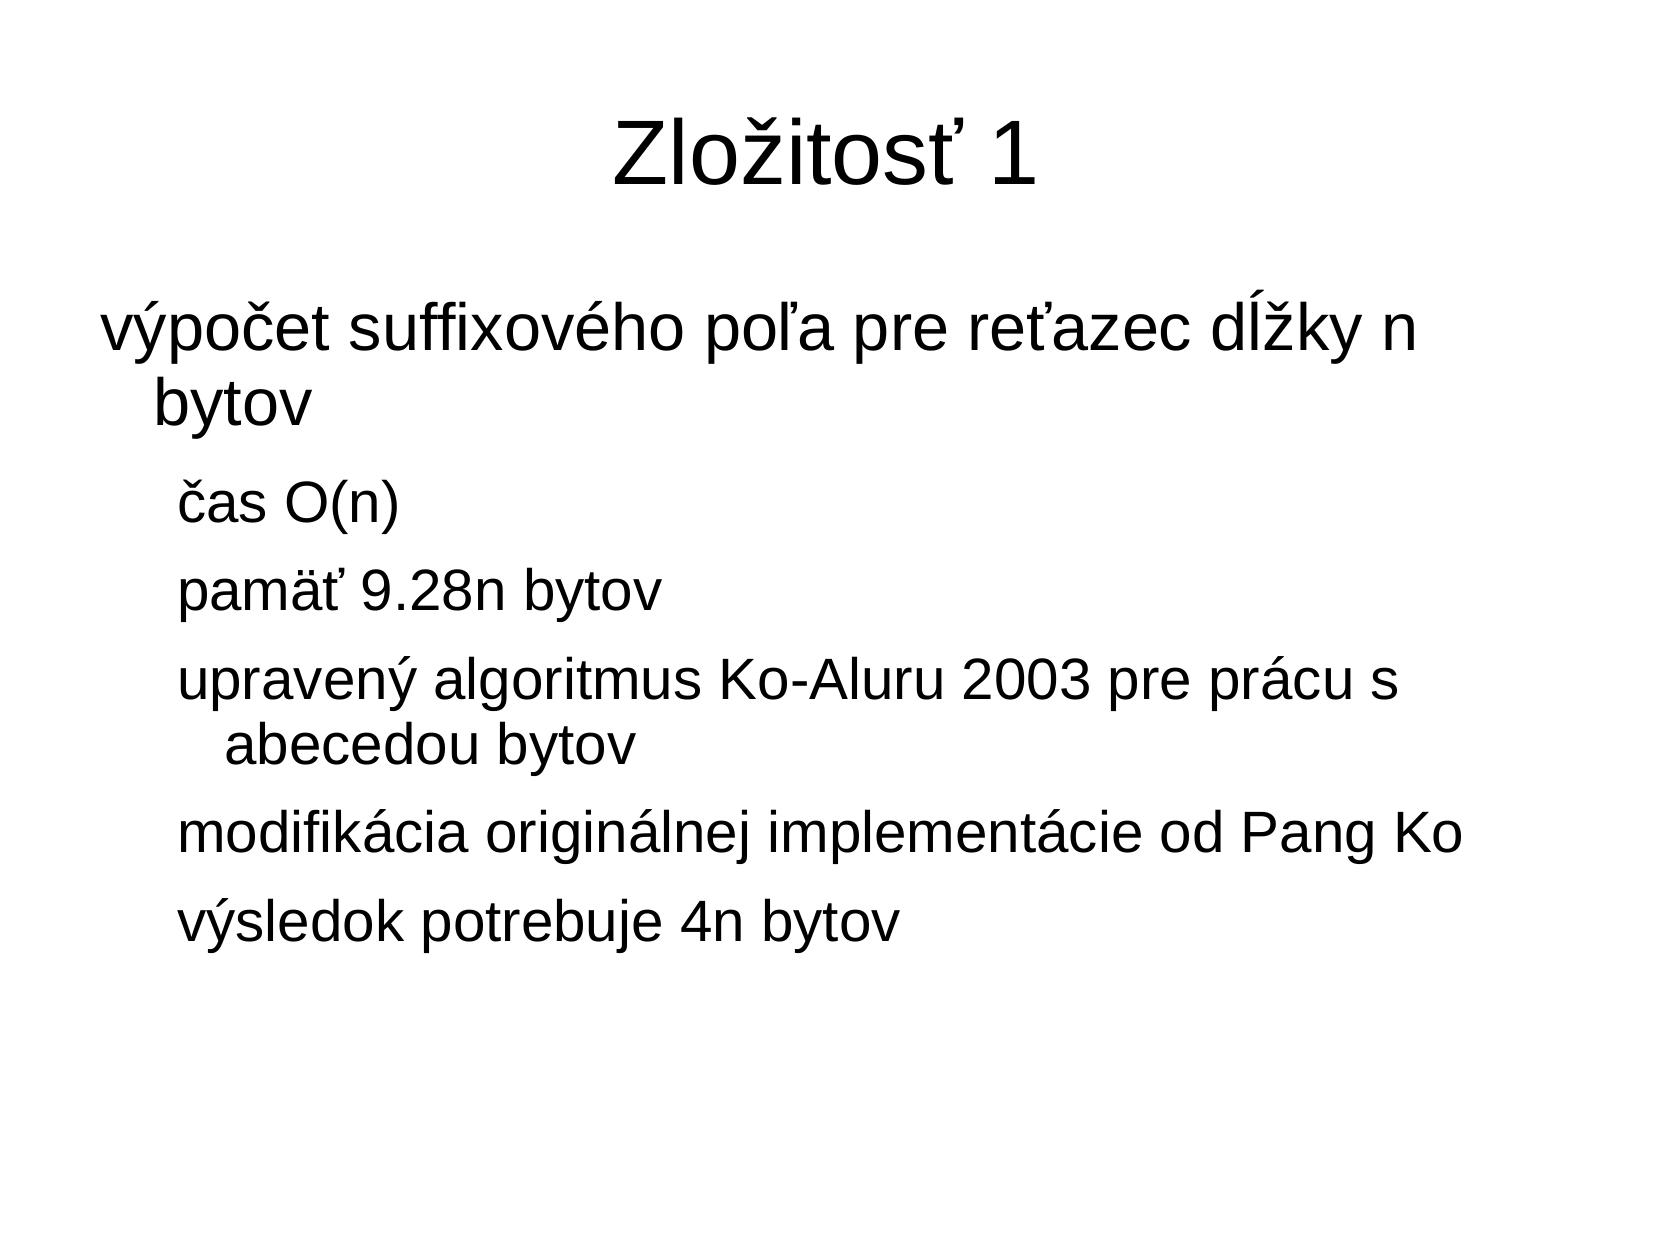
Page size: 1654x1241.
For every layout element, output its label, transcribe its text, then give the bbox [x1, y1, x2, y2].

title Zložitosť 1 [82, 49, 1571, 257]
list výpočet suffixového poľa pre reťazec dĺžky n bytov čas O(n) pamäť 9.28n bytov upravený algoritmus Ko-Aluru 2003 pre prácu s abecedou bytov modifikácia originálnej implementácie od Pang Ko výsledok potrebuje 4n bytov [82, 290, 1571, 1109]
